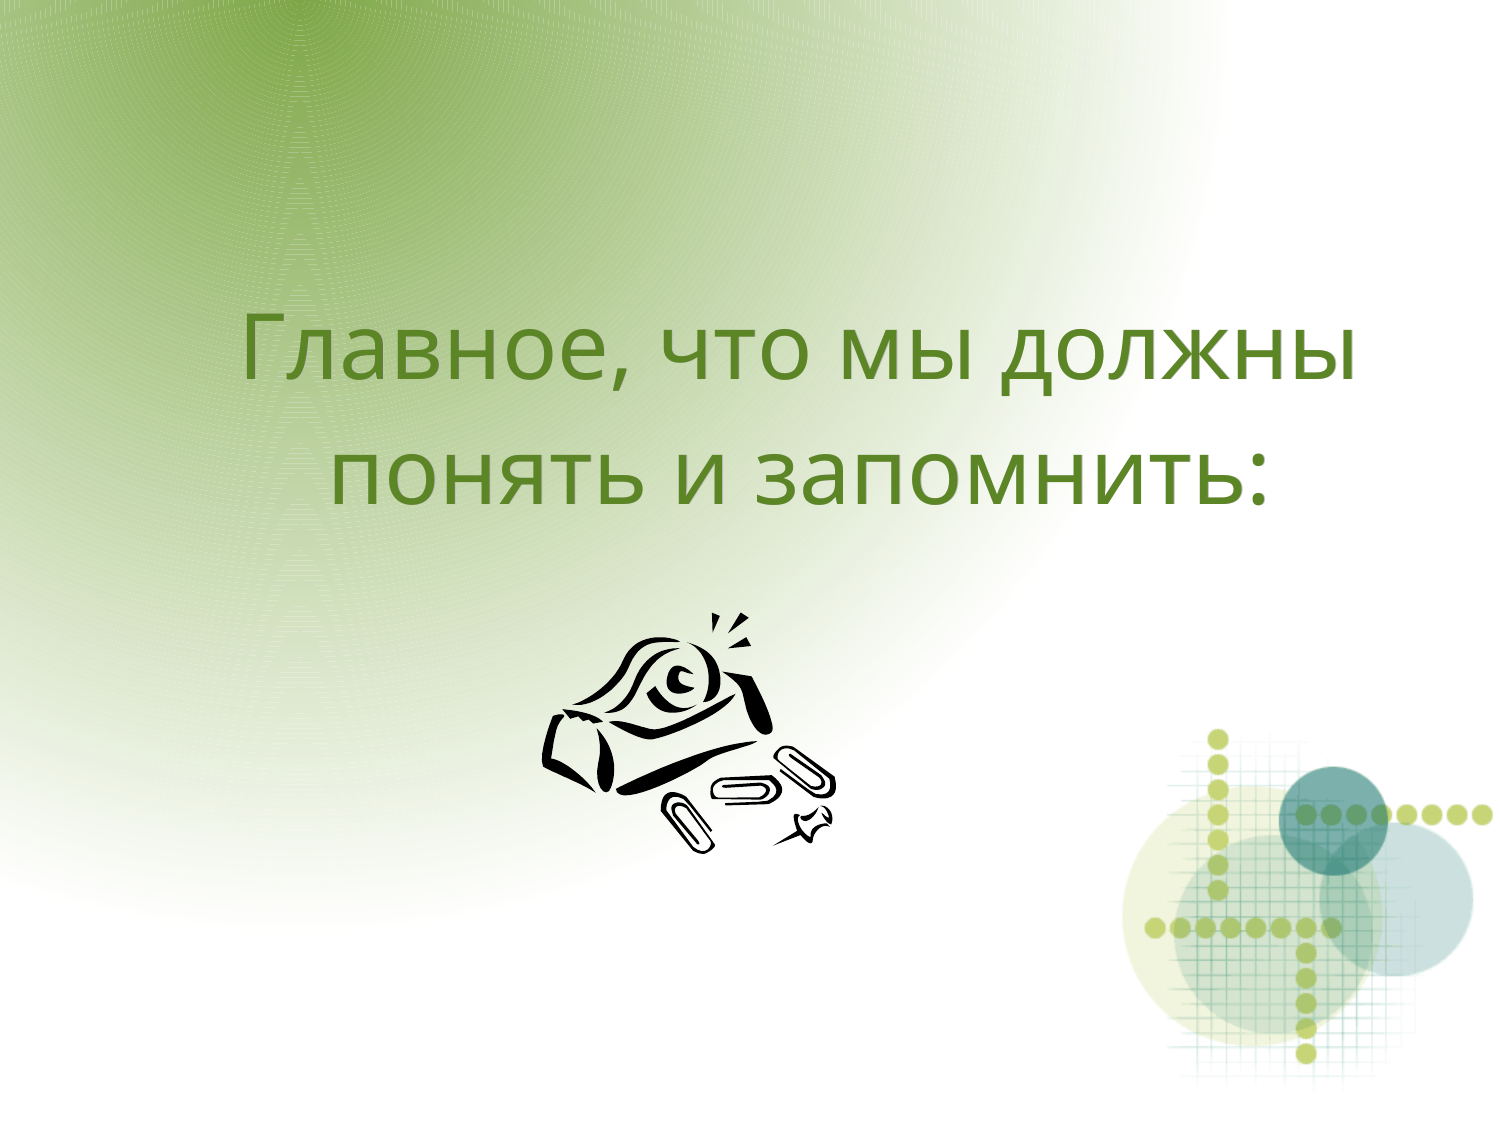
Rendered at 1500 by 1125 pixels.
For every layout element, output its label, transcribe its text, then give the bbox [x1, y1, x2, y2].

picture [537, 612, 843, 858]
title Главное, что мы должны понять и запомнить: [174, 287, 1425, 525]
picture [1110, 718, 1500, 1098]
